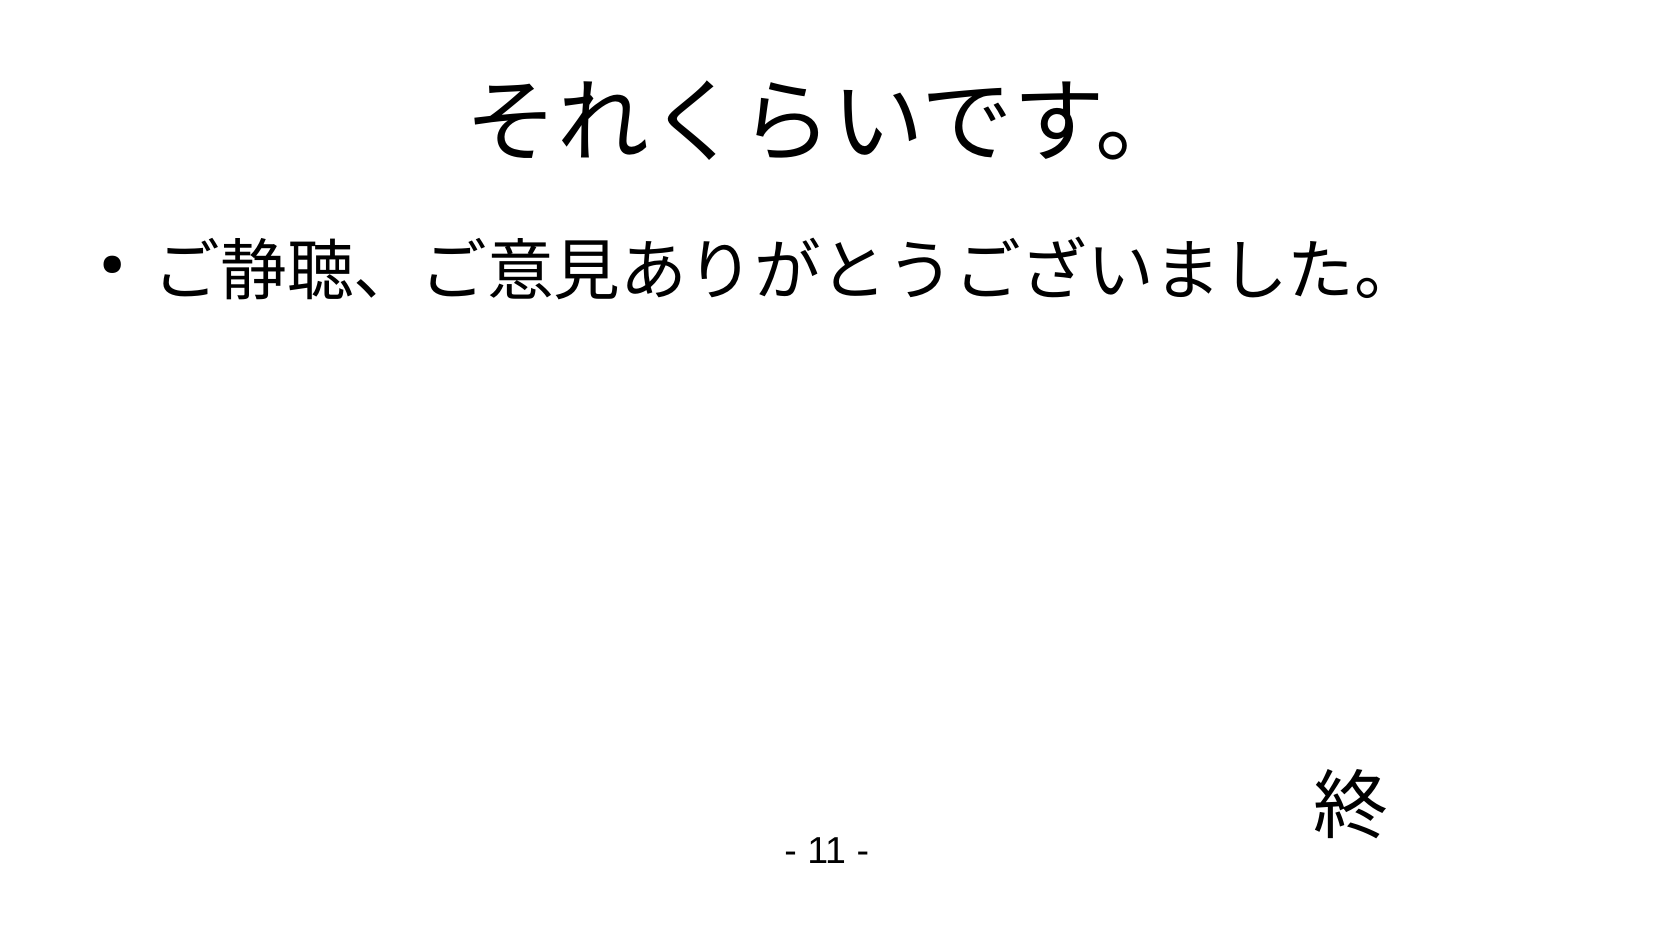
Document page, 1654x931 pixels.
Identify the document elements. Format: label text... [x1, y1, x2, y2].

list ご静聴、ご意見ありがとうございました。 [82, 217, 1571, 758]
text_box - <number> - [703, 815, 950, 886]
title それくらいです。 [82, 37, 1571, 193]
text_box 終 [1299, 738, 1506, 829]
